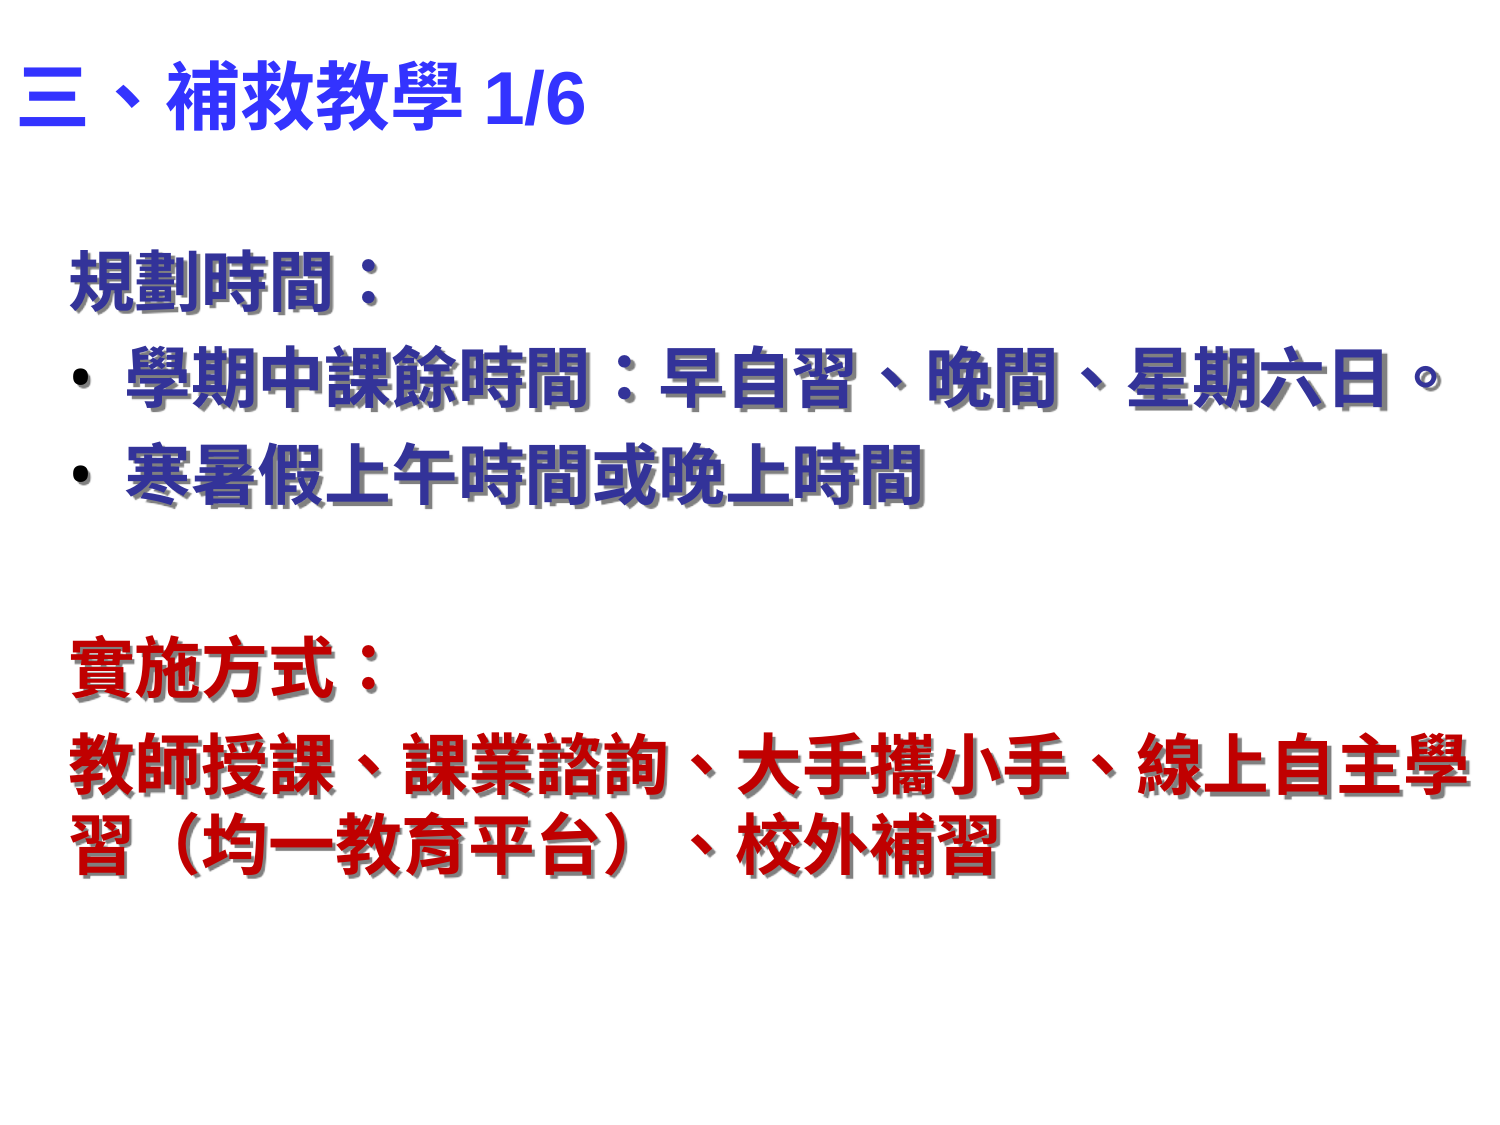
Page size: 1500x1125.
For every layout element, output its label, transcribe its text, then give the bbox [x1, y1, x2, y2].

text_box 三、補救教學1/6 [0, 0, 1276, 190]
list 規劃時間： 學期中課餘時間：早自習、晚間、星期六日。 寒暑假上午時間或晚上時間 實施方式： 教師授課、課業諮詢、大手攜小手、線上自主學習（均一教育平台）、校外補習 [53, 231, 1500, 975]
